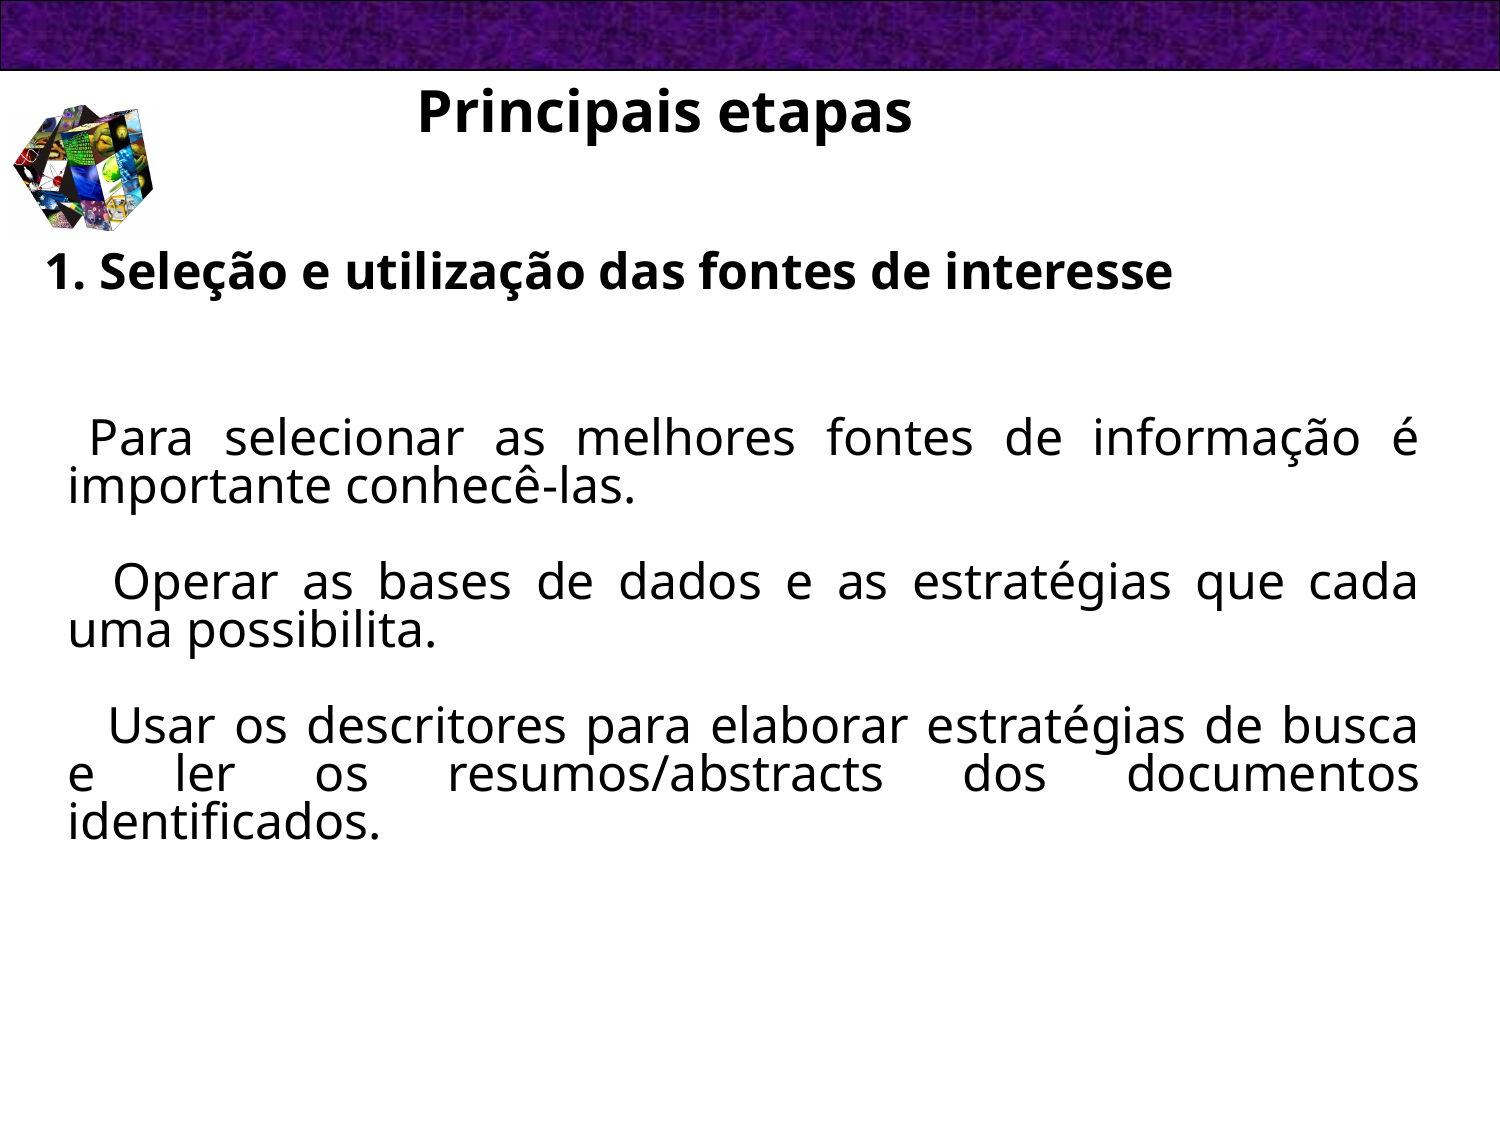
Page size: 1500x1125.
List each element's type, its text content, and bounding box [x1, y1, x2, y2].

text_box Para selecionar as melhores fontes de informação é importante conhecê-las. Operar as bases de dados e as estratégias que cada uma possibilita. Usar os descritores para elaborar estratégias de busca e ler os resumos/abstracts dos documentos identificados. [53, 349, 1436, 1028]
text_box 1. Seleção e utilização das fontes de interesse [29, 231, 1364, 307]
text_box Principais etapas [401, 66, 1075, 152]
picture [1, 1, 1499, 69]
